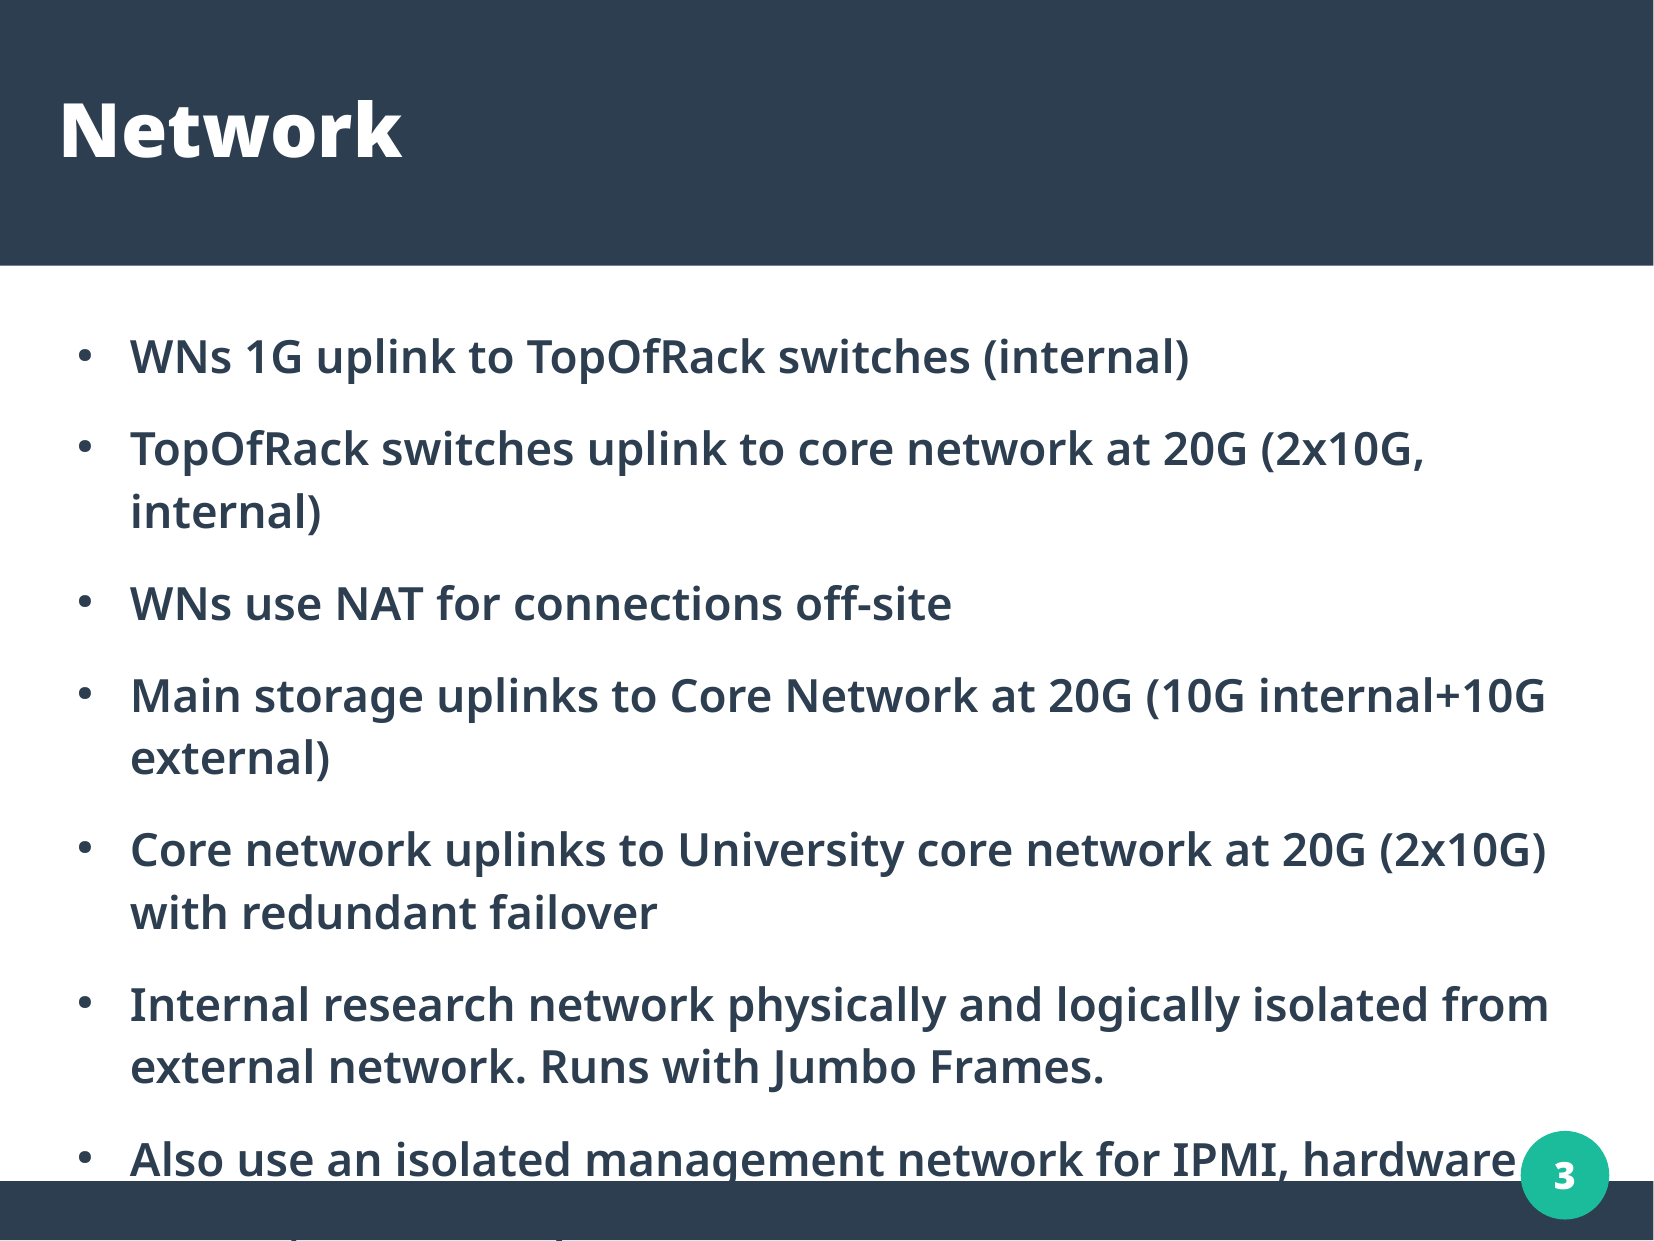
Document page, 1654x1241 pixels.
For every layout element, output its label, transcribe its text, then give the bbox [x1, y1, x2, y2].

text_box [59, 324, 1595, 1152]
title Network [59, 49, 1595, 207]
